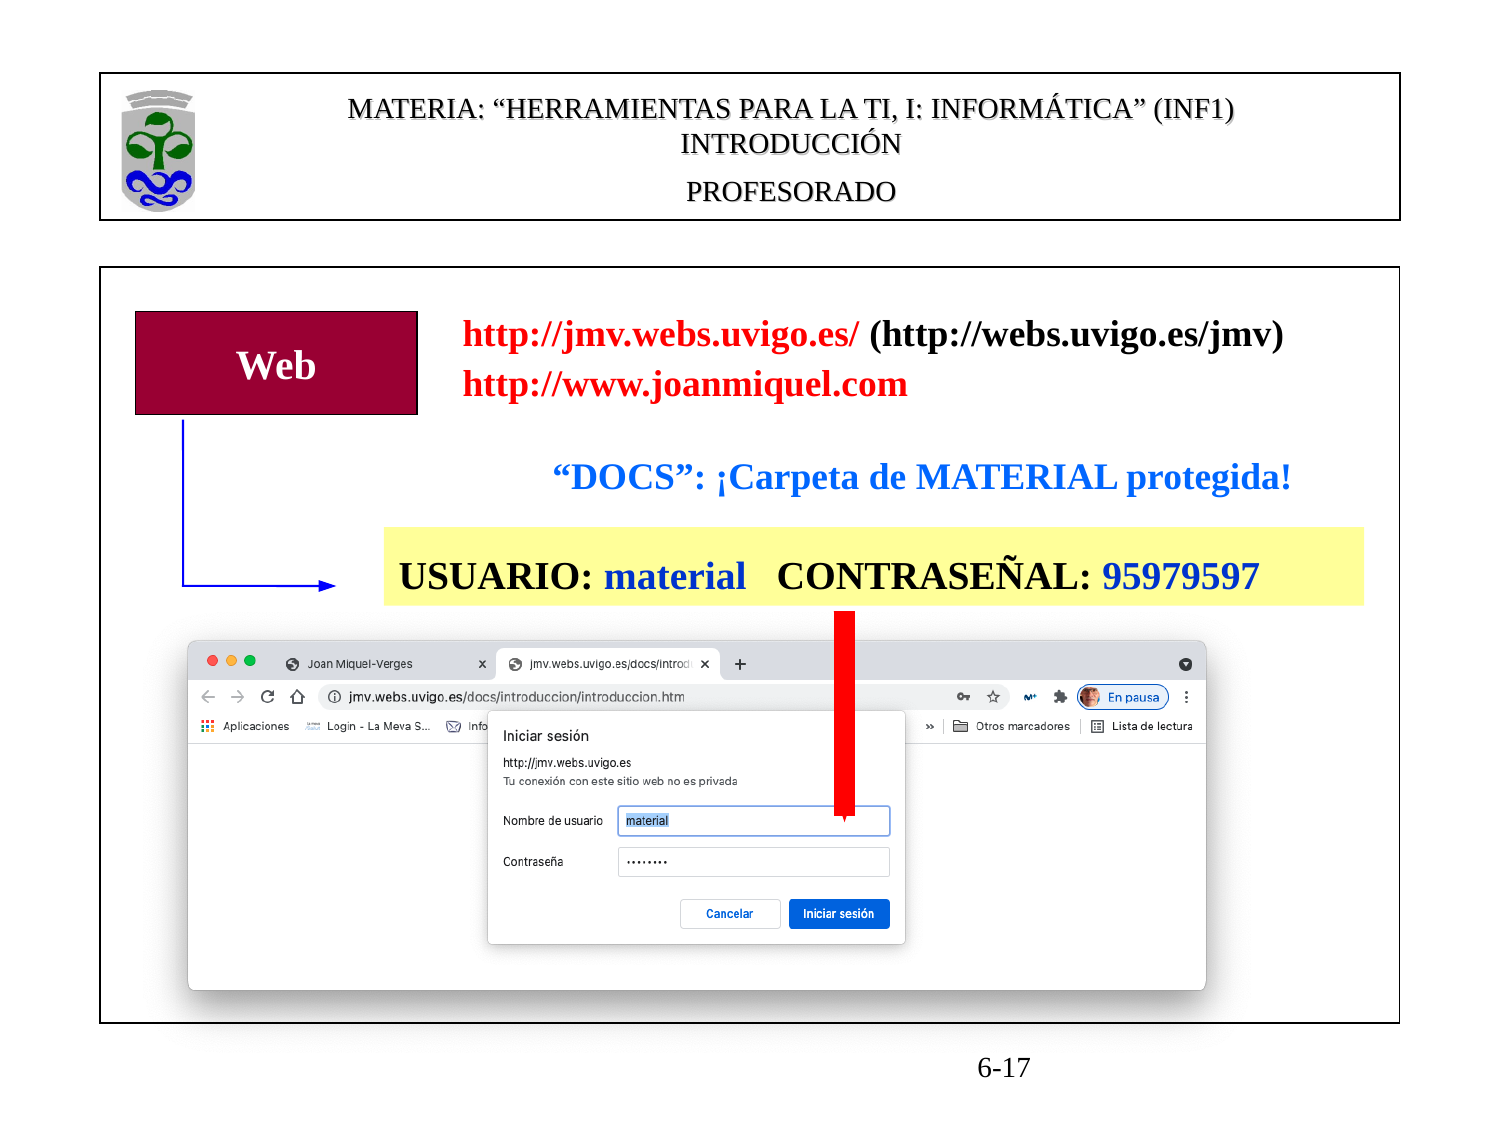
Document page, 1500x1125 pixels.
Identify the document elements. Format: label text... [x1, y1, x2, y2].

picture [135, 605, 1258, 1059]
text_box 6-17 [962, 1040, 1423, 1083]
text_box “DOCS”: ¡Carpeta de MATERIAL protegida! [537, 444, 1365, 505]
text_box MATERIA: “HERRAMIENTAS PARA LA TI, I: INFORMÁTICA” (INF1) INTRODUCCIÓN PROFESORADO [206, 81, 1377, 217]
text_box http://jmv.webs.uvigo.es/ (http://webs.uvigo.es/jmv) http://www.joanmiquel.com [447, 300, 1377, 414]
text_box USUARIO: material CONTRASEÑAL: 95979597 [383, 527, 1365, 606]
text_box Web [136, 311, 417, 415]
